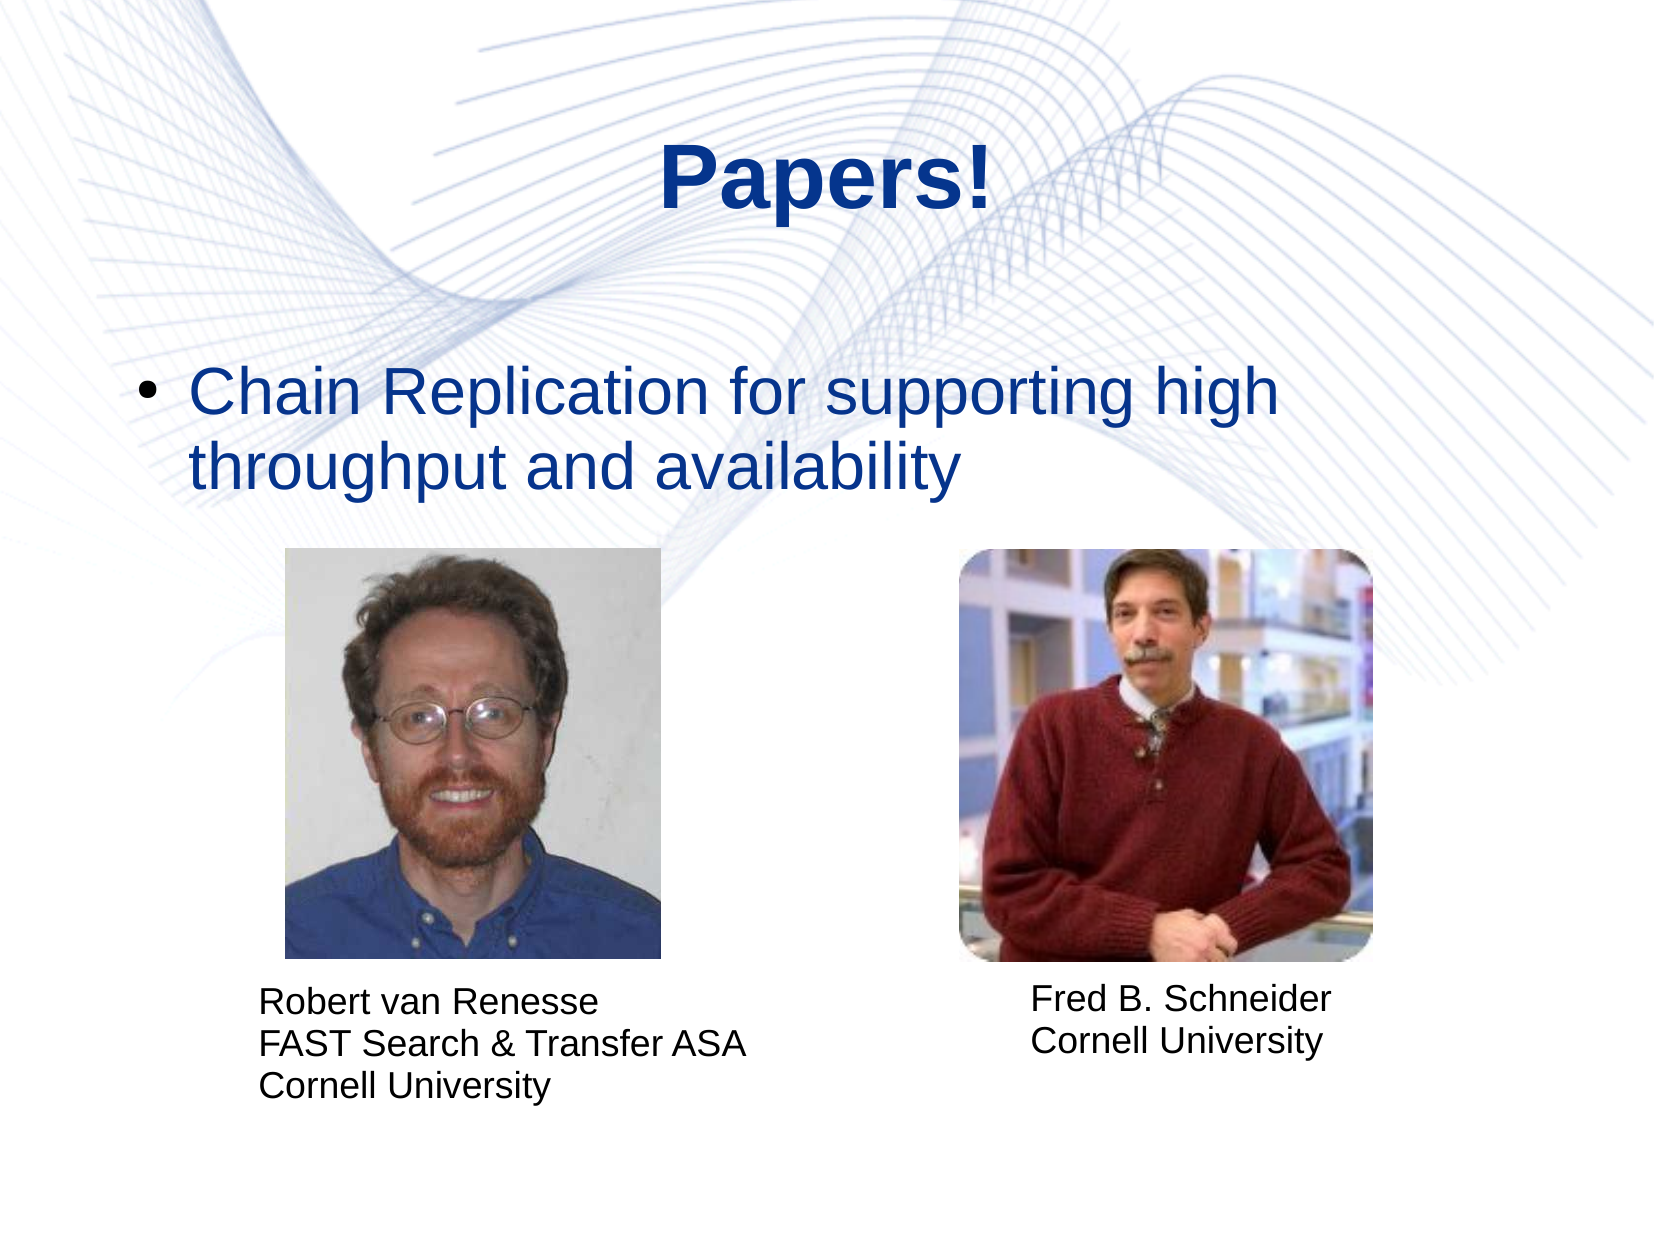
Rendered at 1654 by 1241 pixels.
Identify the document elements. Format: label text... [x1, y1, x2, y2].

text_box Fred B. Schneider Cornell University [1015, 970, 1347, 1070]
title Papers! [118, 66, 1536, 288]
picture [0, 0, 1654, 1241]
text_box Robert van Renesse FAST Search & Transfer ASA Cornell University [243, 972, 763, 1114]
list Chain Replication for supporting high throughput and availability [118, 354, 1536, 1108]
